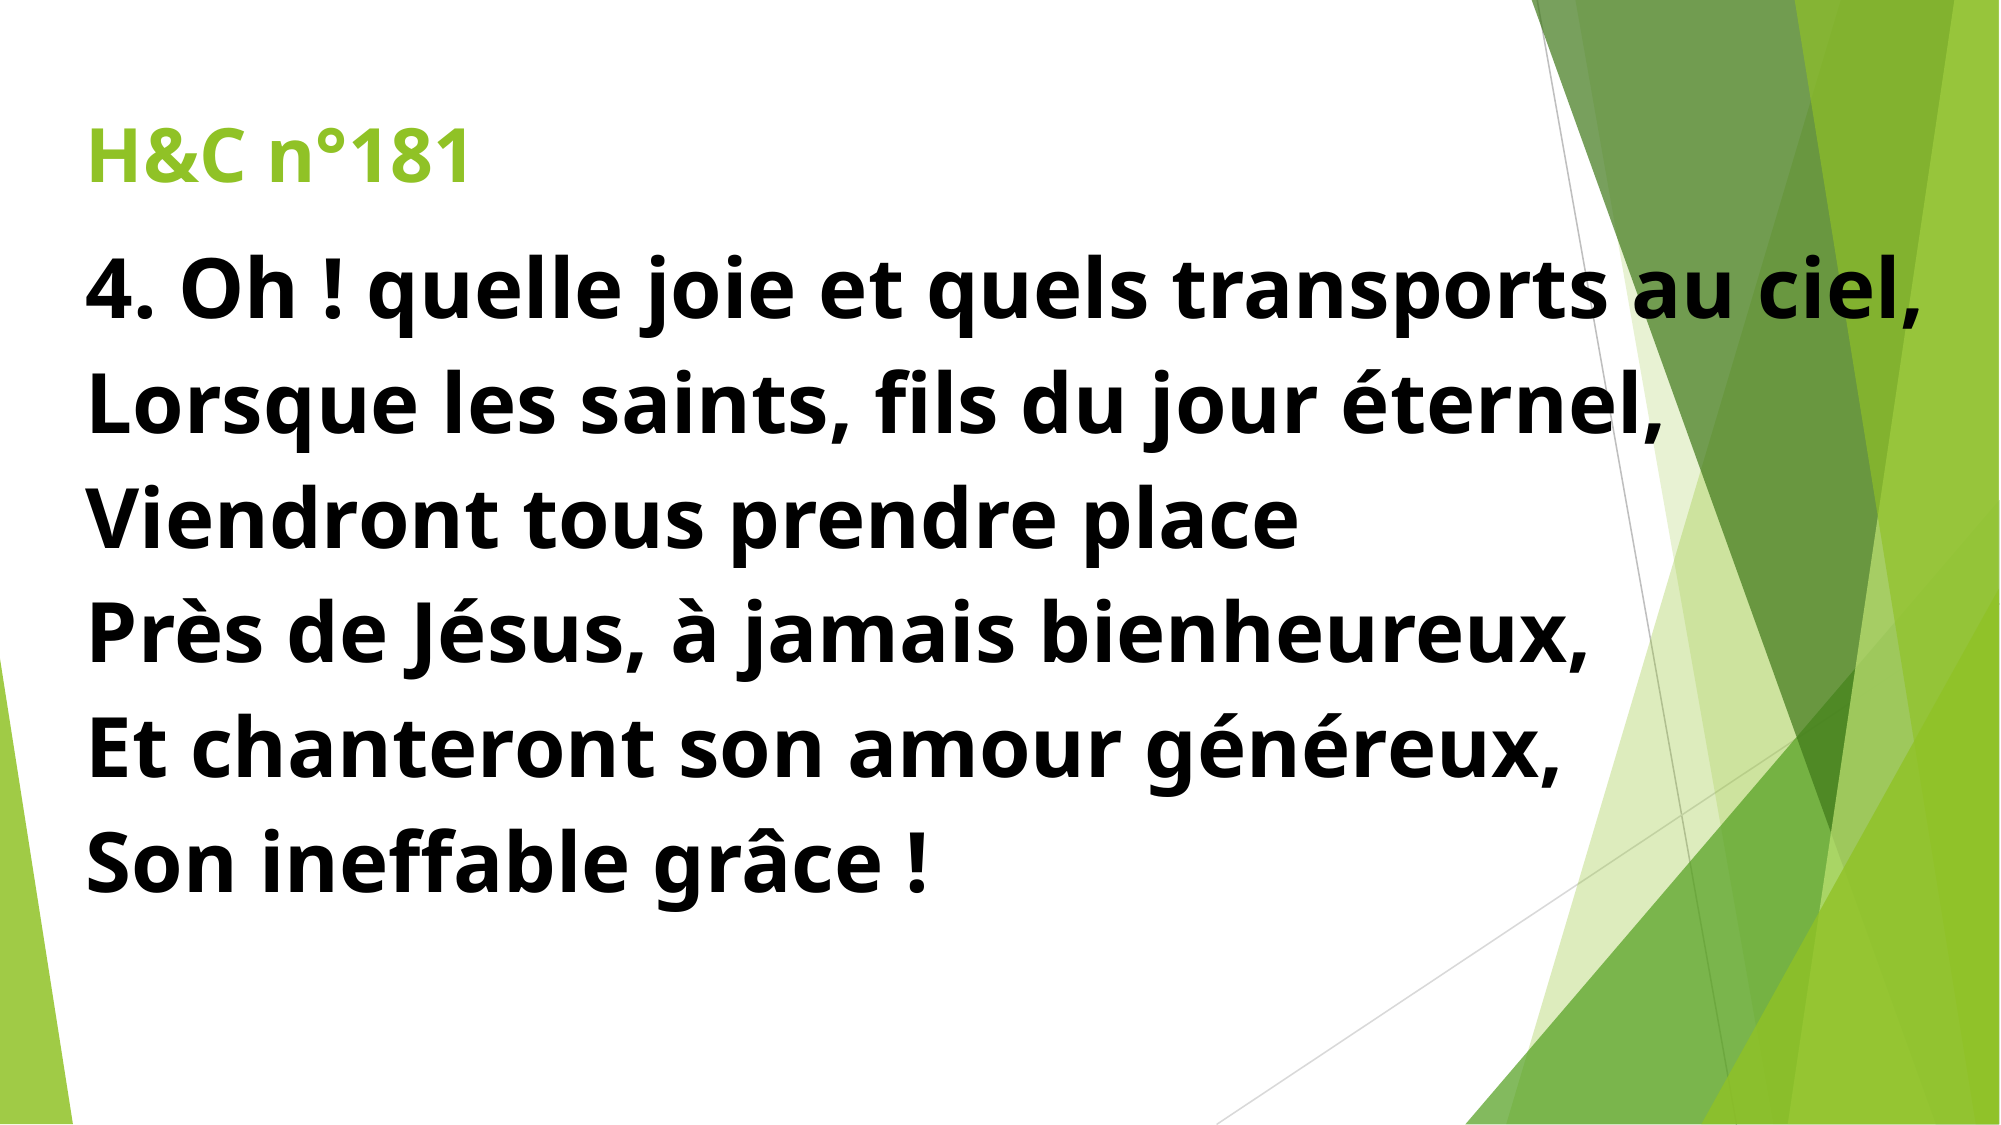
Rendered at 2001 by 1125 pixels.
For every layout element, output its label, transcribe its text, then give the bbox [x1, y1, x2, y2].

text_box H&C n°181 [70, 99, 1522, 212]
text_box 4. Oh ! quelle joie et quels transports au ciel, Lorsque les saints, fils du jour éternel, Viendront tous prendre place Près de Jésus, à jamais bienheureux, Et chanteront son amour généreux, Son ineffable grâce ! [70, 212, 1961, 1074]
